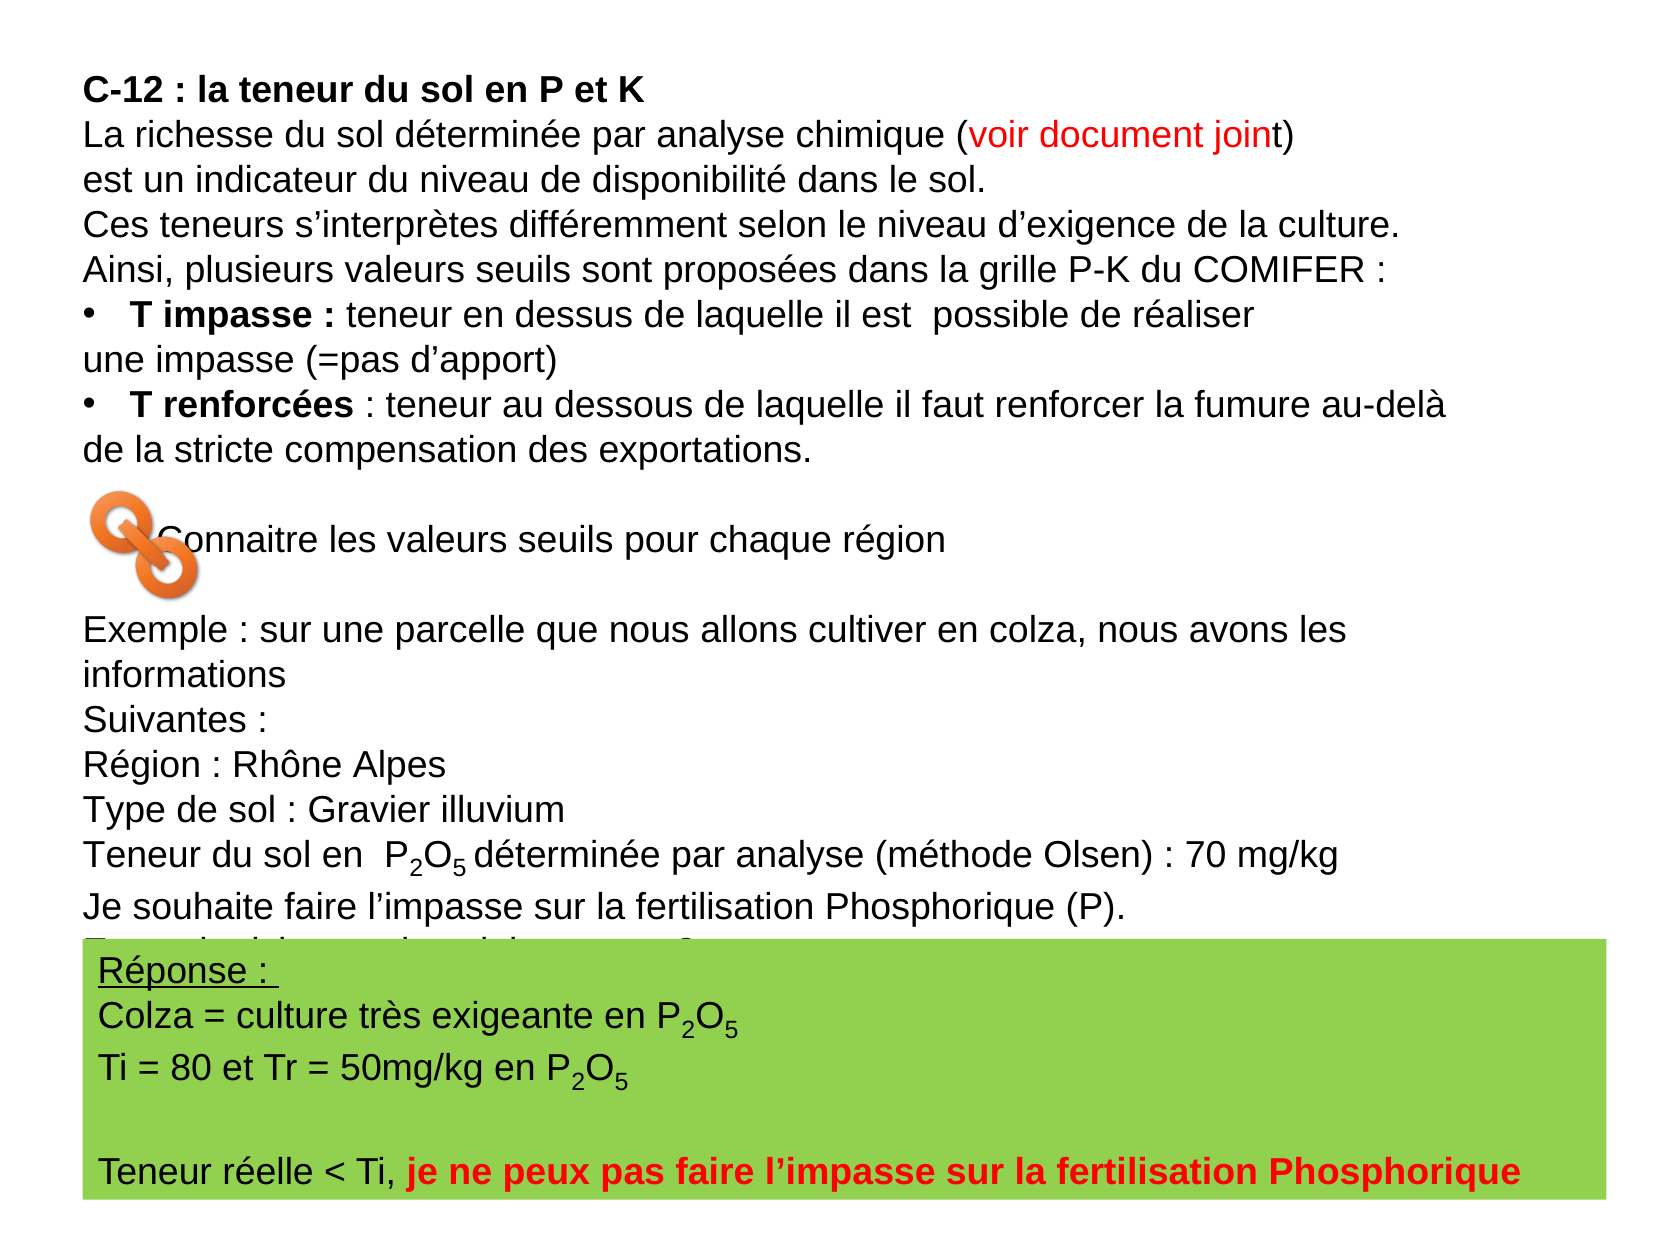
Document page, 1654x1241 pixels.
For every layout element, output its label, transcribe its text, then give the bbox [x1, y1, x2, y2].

picture [82, 483, 207, 608]
list C-12 : la teneur du sol en P et K La richesse du sol déterminée par analyse chimique (voir document joint) est un indicateur du niveau de disponibilité dans le sol. Ces teneurs s’interprètes différemment selon le niveau d’exigence de la culture. Ainsi, plusieurs valeurs seuils sont proposées dans la grille P-K du COMIFER : T impasse : teneur en dessus de laquelle il est possible de réaliser une impasse (=pas d’apport) T renforcées : teneur au dessous de laquelle il faut renforcer la fumure au-delà de la stricte compensation des exportations. Connaitre les valeurs seuils pour chaque région Exemple : sur une parcelle que nous allons cultiver en colza, nous avons les informations Suivantes : Région : Rhône Alpes Type de sol : Gravier illuvium Teneur du sol en P2O5 déterminée par analyse (méthode Olsen) : 70 mg/kg Je souhaite faire l’impasse sur la fertilisation Phosphorique (P). Est-ce la richesse du sol, le permet ? [82, 64, 1538, 938]
text_box Réponse : Colza = culture très exigeante en P2O5 Ti = 80 et Tr = 50mg/kg en P2O5 Teneur réelle < Ti, je ne peux pas faire l’impasse sur la fertilisation Phosphorique [82, 938, 1607, 1200]
